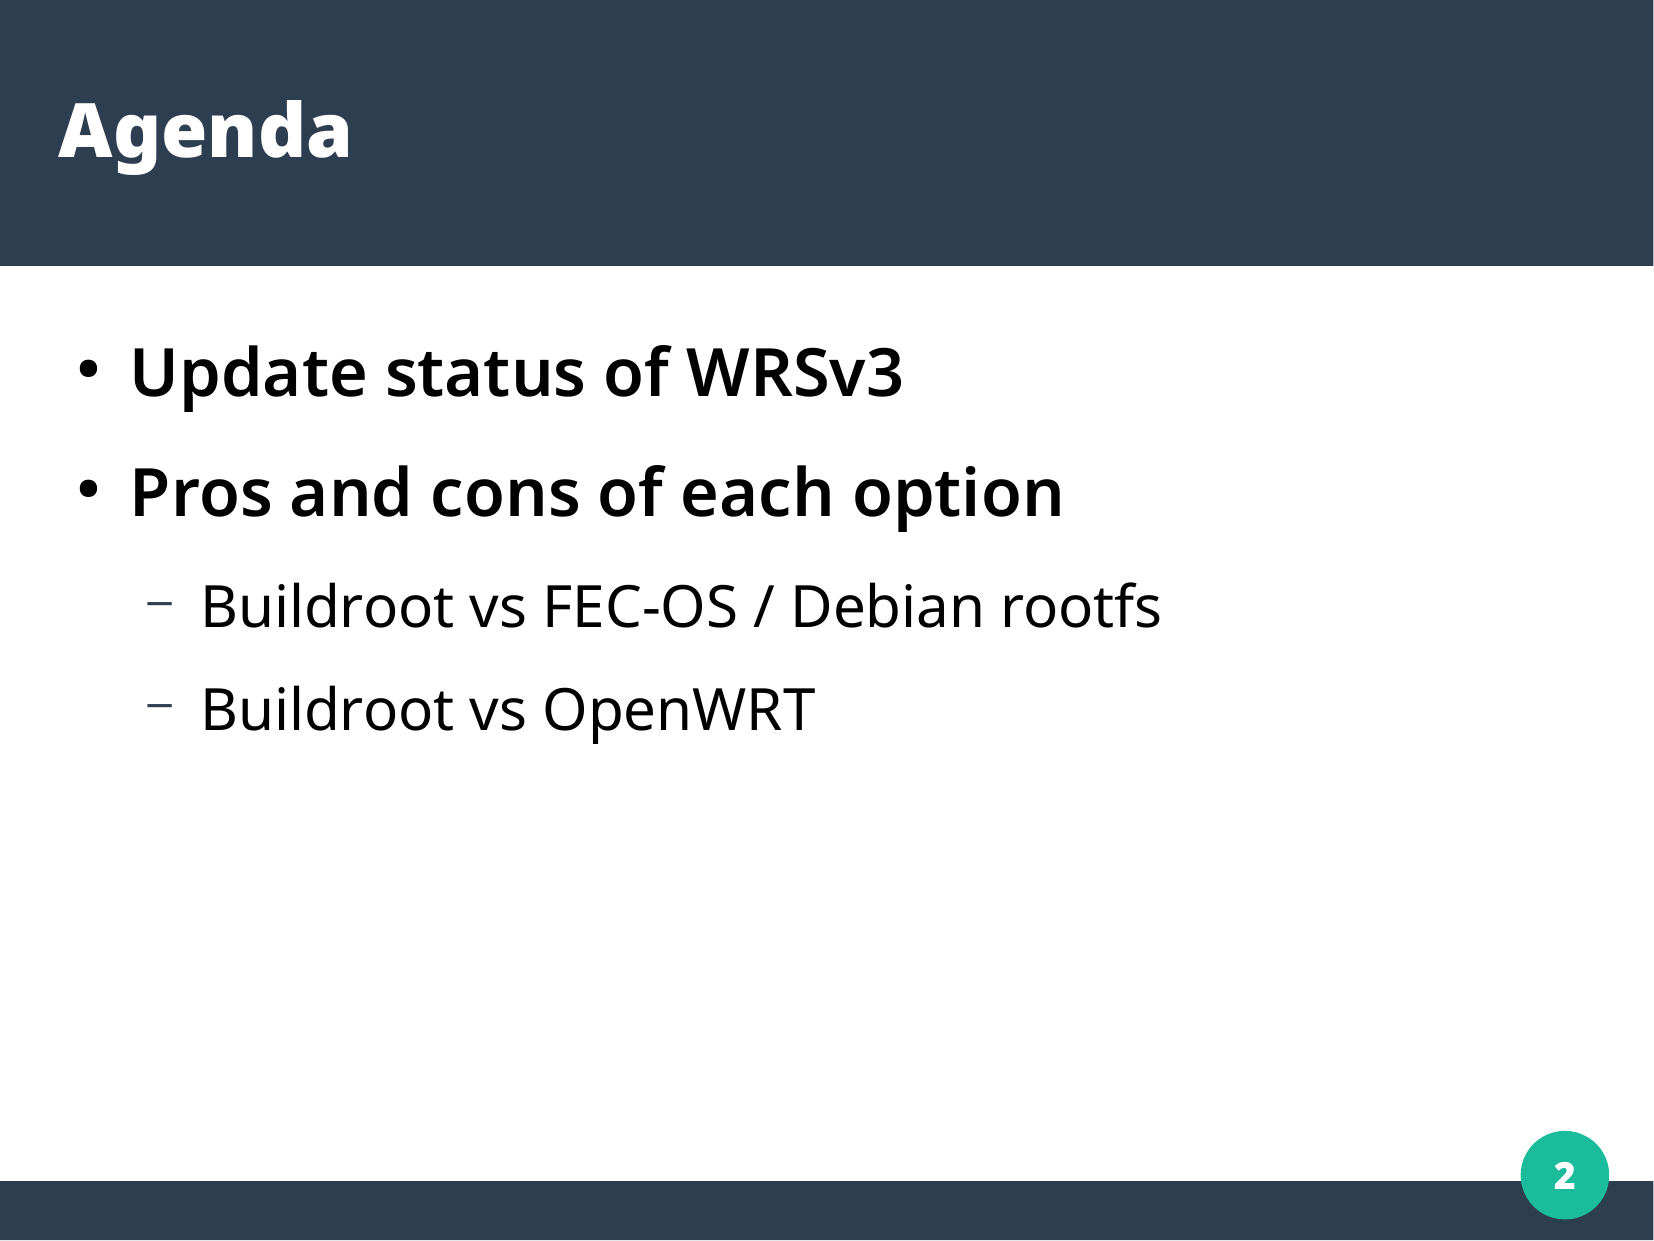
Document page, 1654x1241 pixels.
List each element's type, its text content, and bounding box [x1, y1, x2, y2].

title Agenda [58, 49, 1595, 207]
list Update status of WRSv3 Pros and cons of each option Buildroot vs FEC-OS / Debian rootfs Buildroot vs OpenWRT [58, 324, 1595, 1152]
